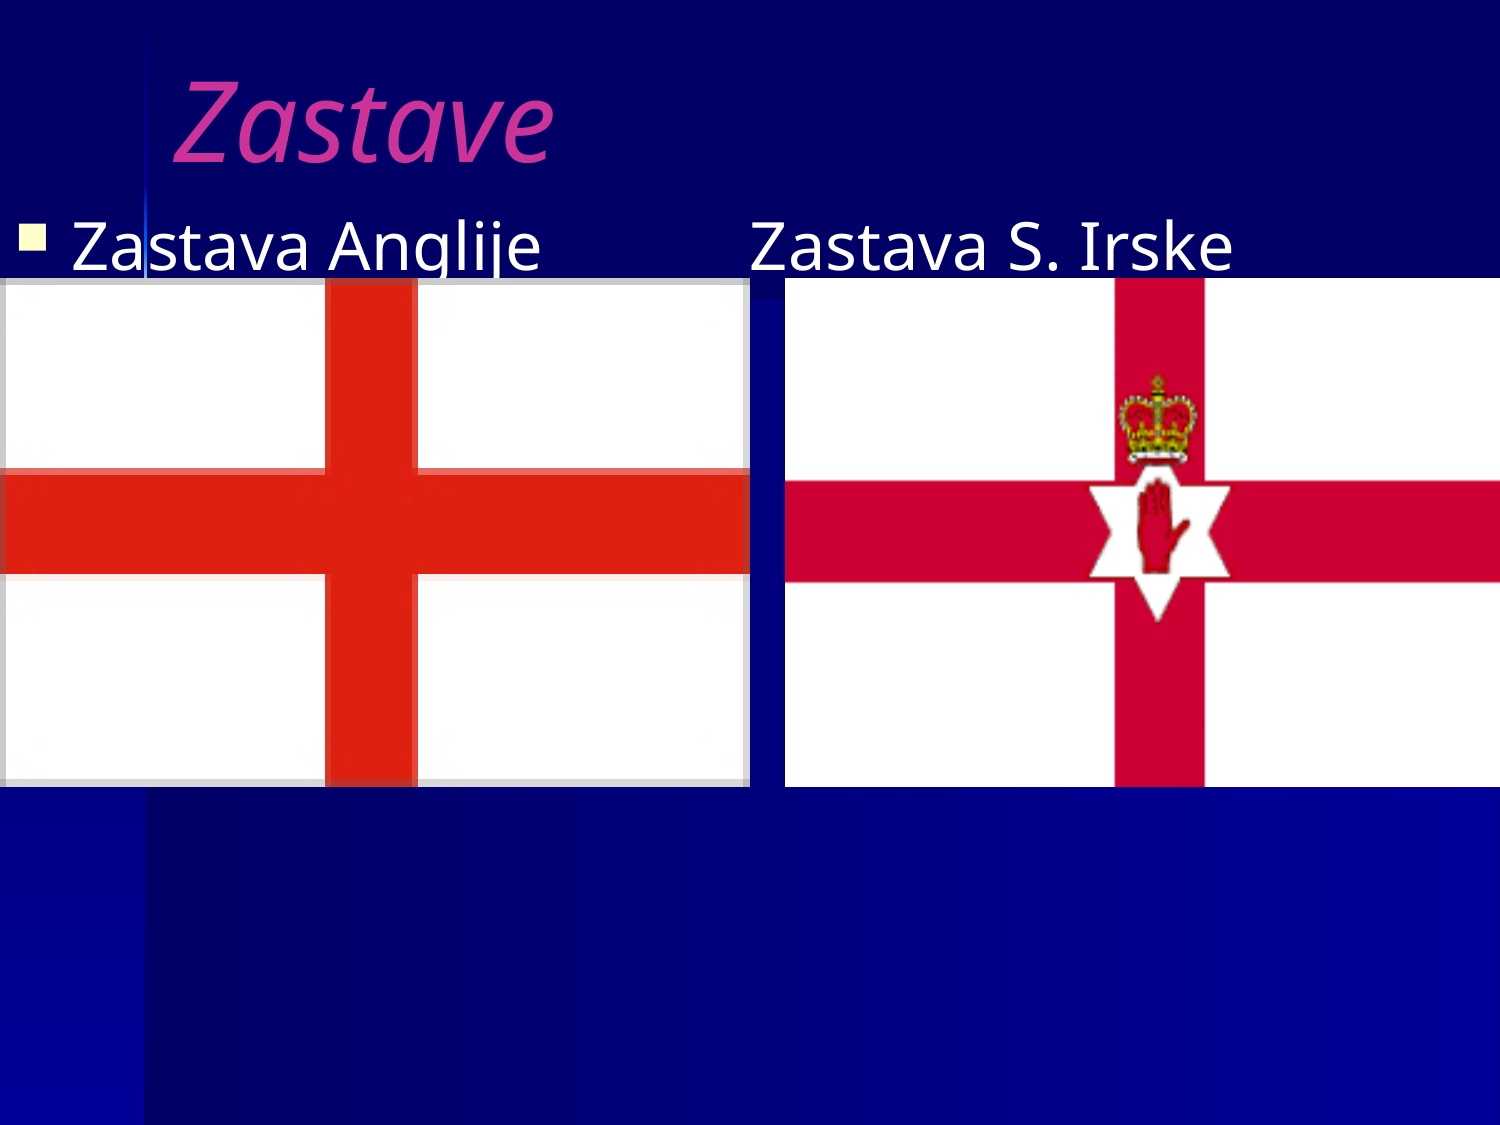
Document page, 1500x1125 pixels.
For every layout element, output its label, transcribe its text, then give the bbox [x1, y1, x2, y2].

picture [0, 278, 750, 787]
title Zastave [159, 0, 1397, 196]
picture [785, 278, 1500, 787]
list Zastava Anglije Zastava S. Irske [0, 196, 1500, 1125]
